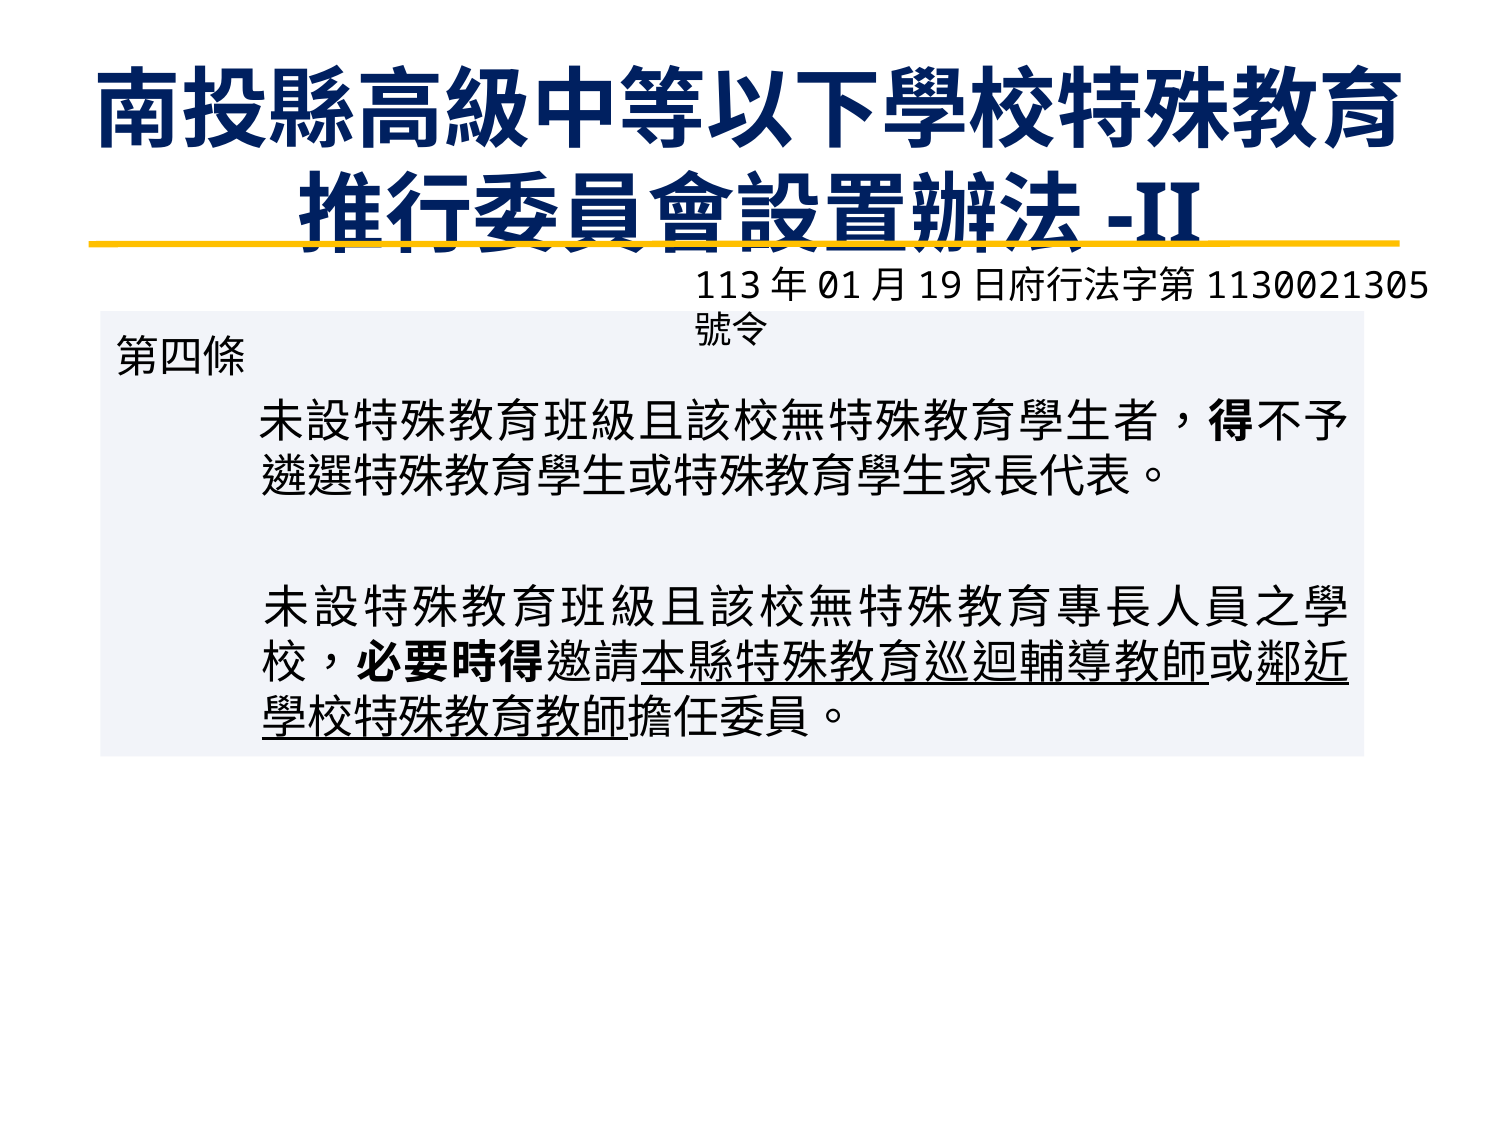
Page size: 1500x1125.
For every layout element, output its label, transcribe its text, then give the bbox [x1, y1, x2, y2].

text_box 113年01月19日府行法字第1130021305號令 [679, 208, 1482, 358]
text_box 第四條 未設特殊教育班級且該校無特殊教育學生者，得不予遴選特殊教育學生或特殊教育學生家長代表。 未設特殊教育班級且該校無特殊教育專長人員之學校，必要時得邀請本縣特殊教育巡迴輔導教師或鄰近學校特殊教育教師擔任委員。 [100, 311, 1365, 757]
title 南投縣高級中等以下學校特殊教育推行委員會設置辦法-II [75, 45, 1426, 233]
